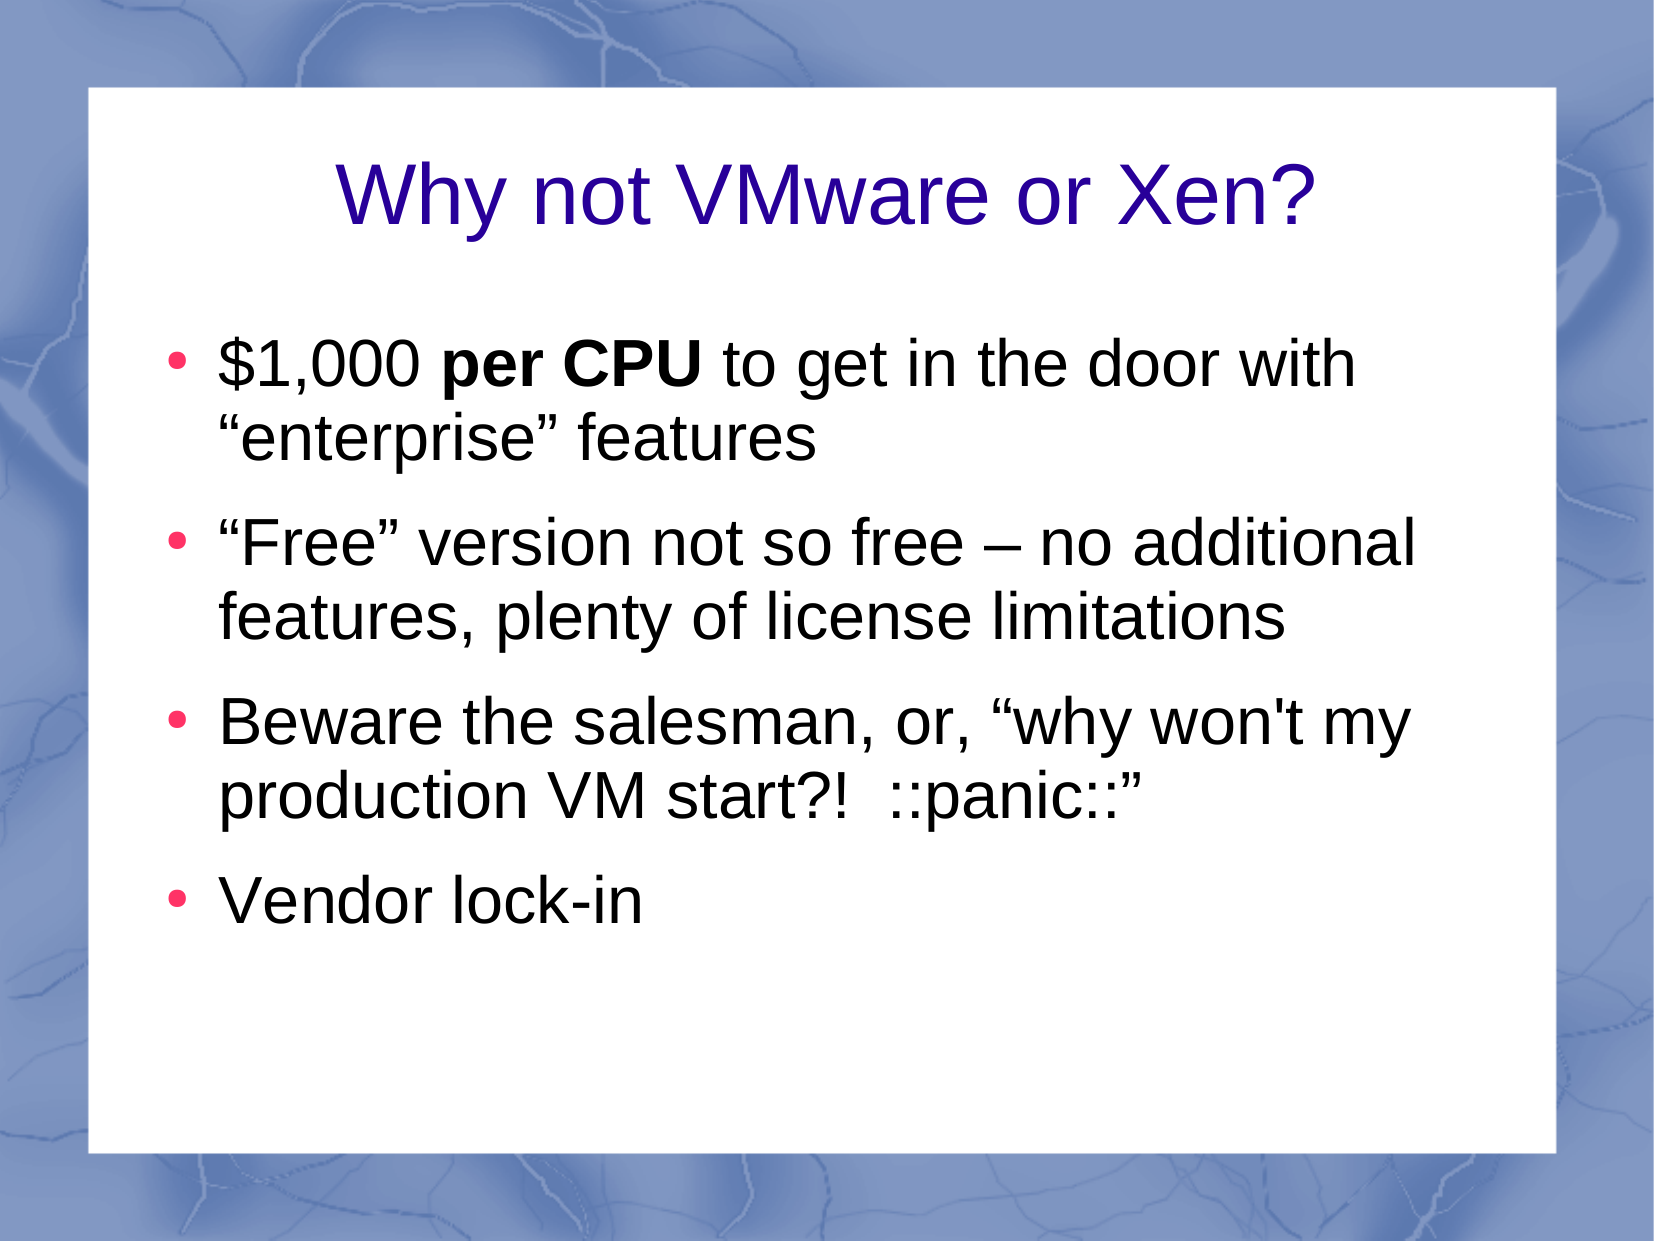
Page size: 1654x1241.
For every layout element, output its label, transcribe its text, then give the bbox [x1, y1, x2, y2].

list $1,000 per CPU to get in the door with “enterprise” features “Free” version not so free – no additional features, plenty of license limitations Beware the salesman, or, “why won't my production VM start?! ::panic::” Vendor lock-in [147, 325, 1506, 1045]
picture [0, 0, 1654, 1241]
title Why not VMware or Xen? [118, 90, 1536, 298]
